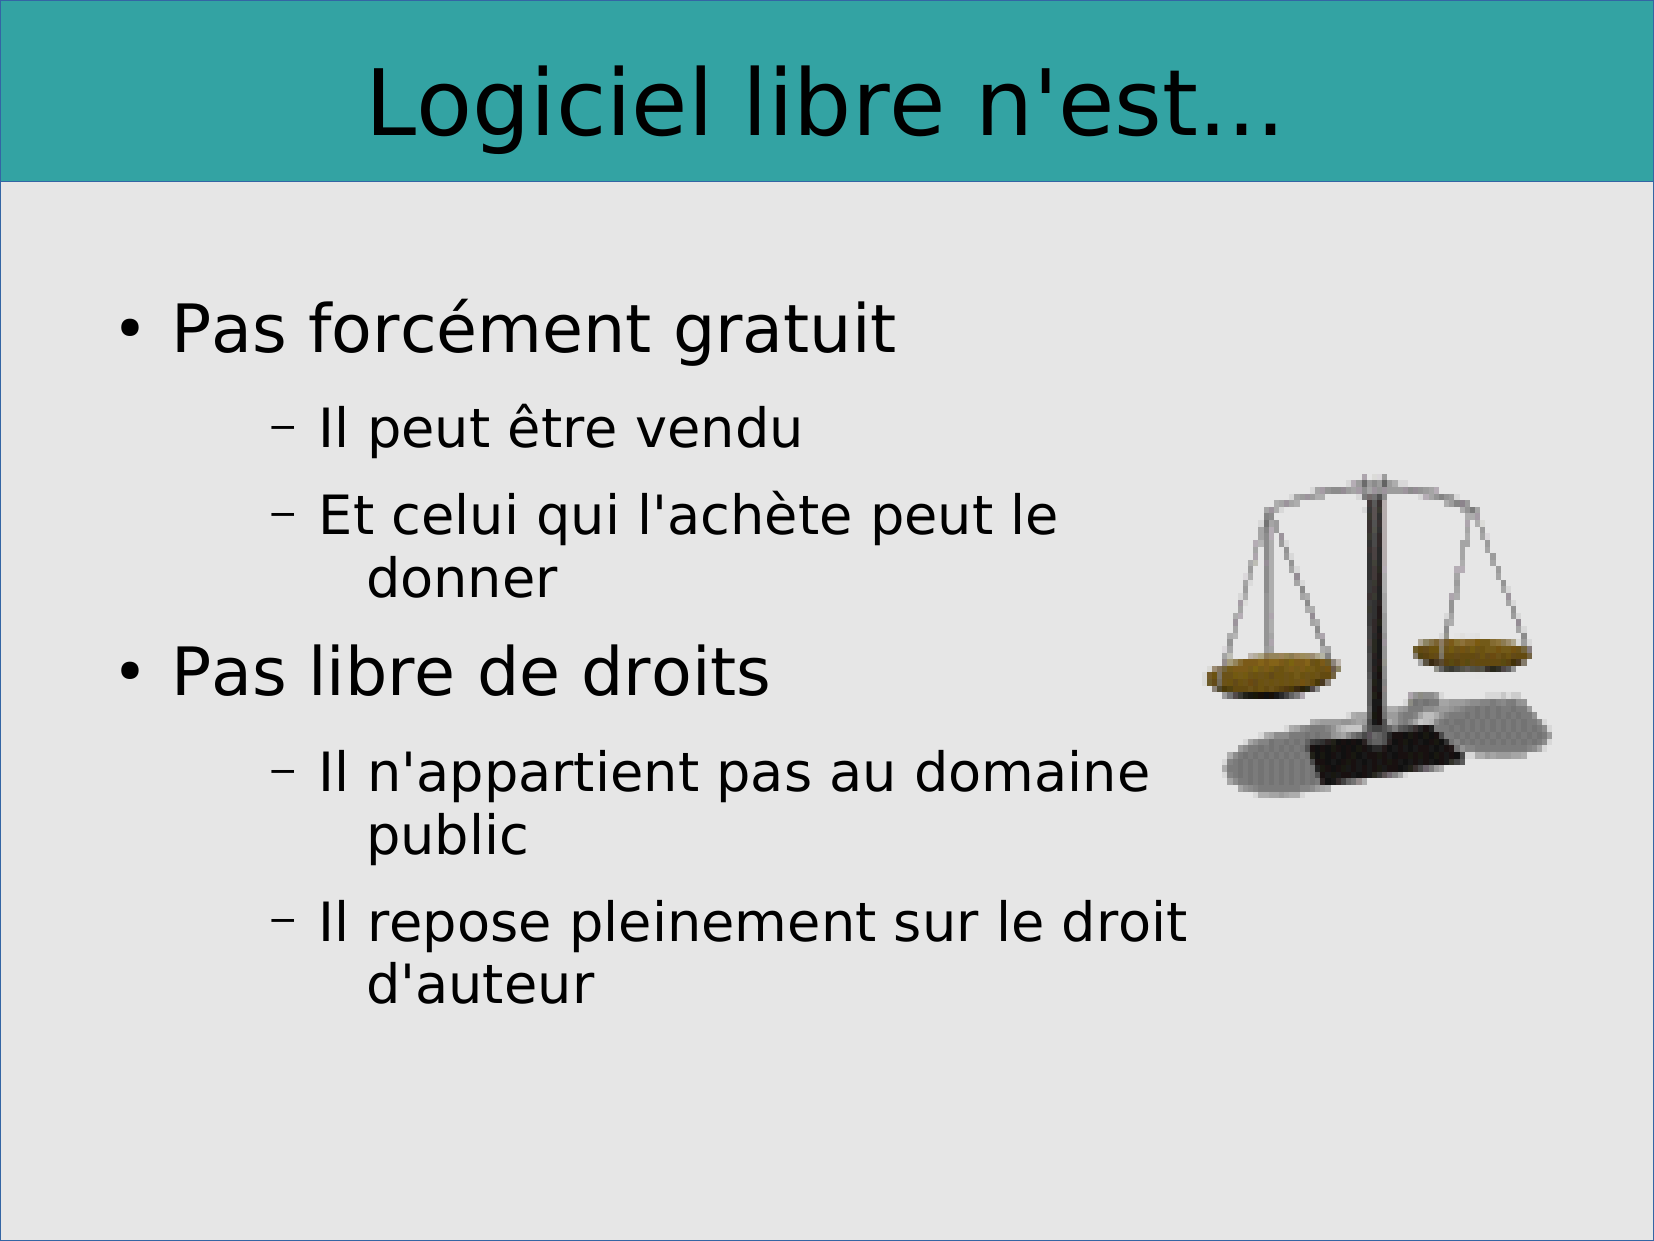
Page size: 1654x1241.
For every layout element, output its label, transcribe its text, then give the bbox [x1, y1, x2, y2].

title Logiciel libre n'est... [82, 0, 1571, 208]
list Pas forcément gratuit Il peut être vendu Et celui qui l'achète peut le donner Pas libre de droits Il n'appartient pas au domaine public Il repose pleinement sur le droit d'auteur [82, 290, 1217, 1109]
picture [1197, 461, 1558, 813]
